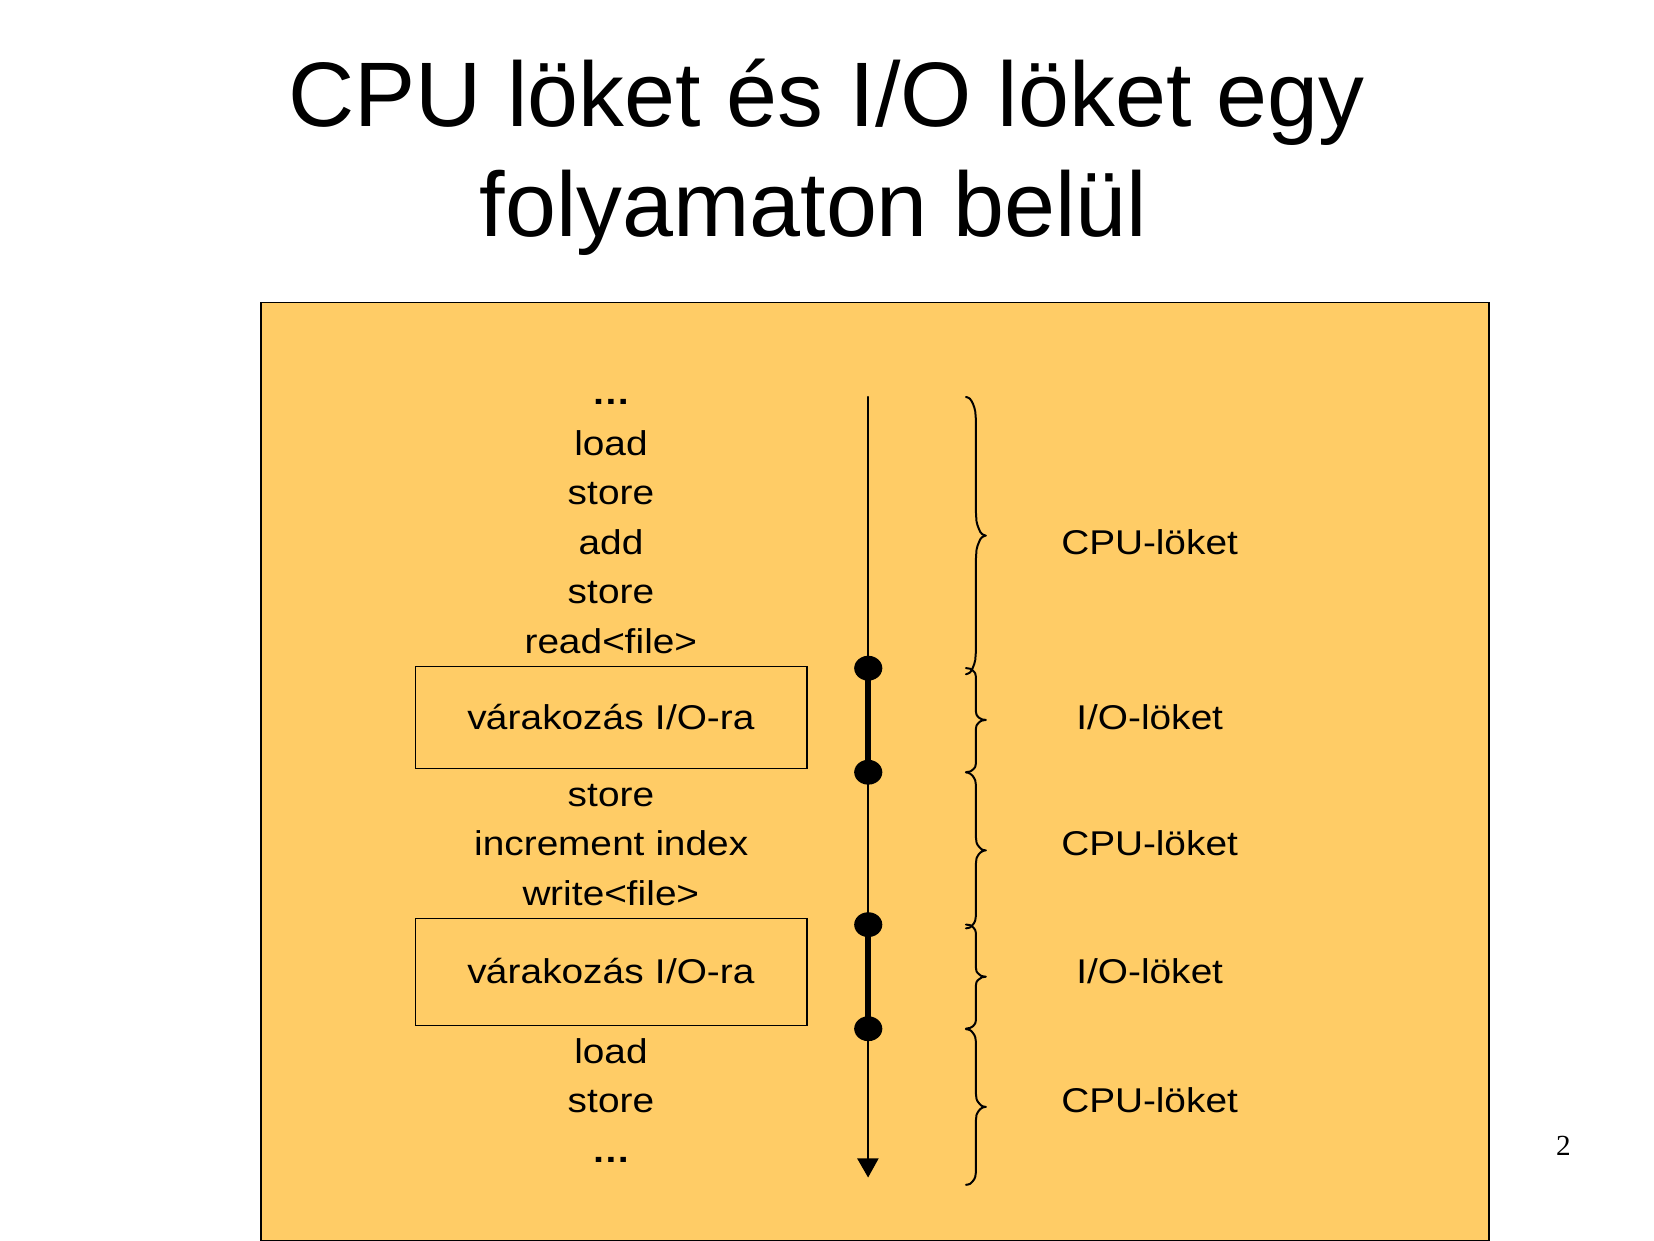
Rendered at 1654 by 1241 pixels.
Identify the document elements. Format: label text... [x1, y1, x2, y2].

title CPU löket és I/O löket egy folyamaton belül [124, 41, 1530, 248]
chart [261, 303, 1489, 1241]
